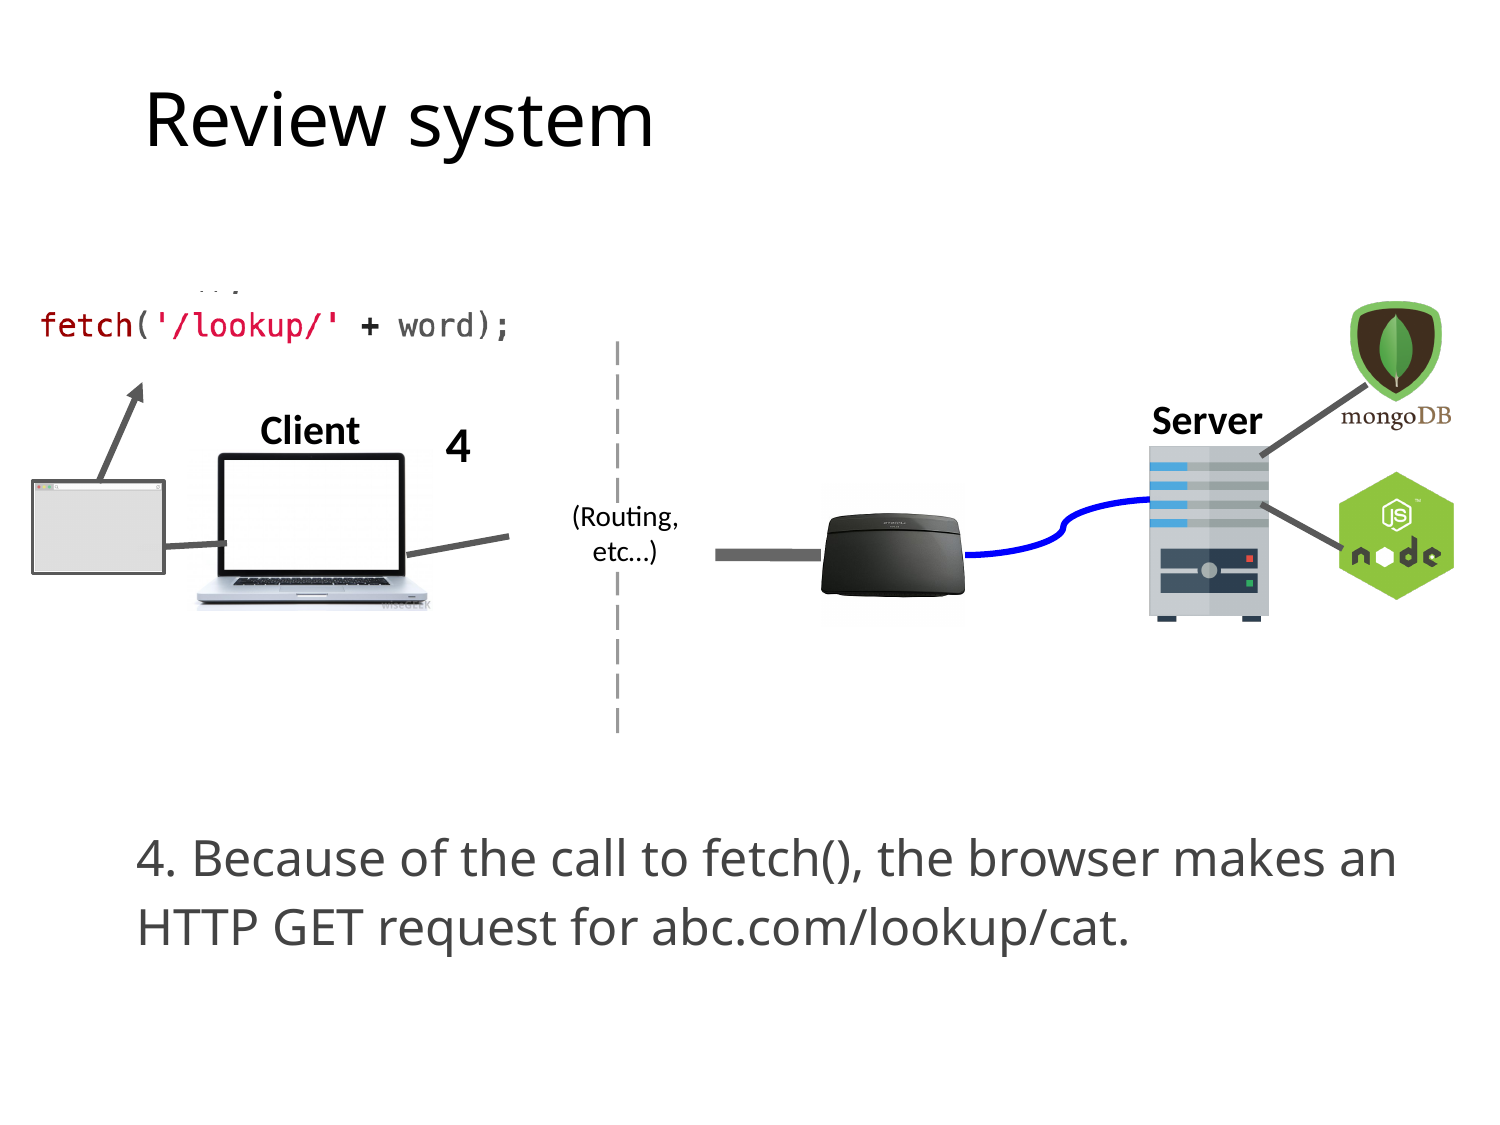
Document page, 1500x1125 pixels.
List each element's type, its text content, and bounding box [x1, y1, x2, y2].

text_box Client [188, 371, 434, 449]
picture [1330, 470, 1462, 602]
title Review system [128, 56, 1372, 183]
picture [34, 482, 163, 572]
picture [821, 483, 965, 627]
picture [34, 291, 526, 348]
text_box (Routing, etc…) [509, 456, 727, 618]
text_box 4 [417, 402, 500, 484]
picture [187, 449, 433, 611]
picture [1114, 475, 1302, 630]
picture [1324, 282, 1468, 450]
list 4. Because of the call to fetch(), the browser makes an HTTP GET request for abc.com/lookup/cat. [121, 802, 1442, 945]
text_box Server [1085, 361, 1331, 475]
